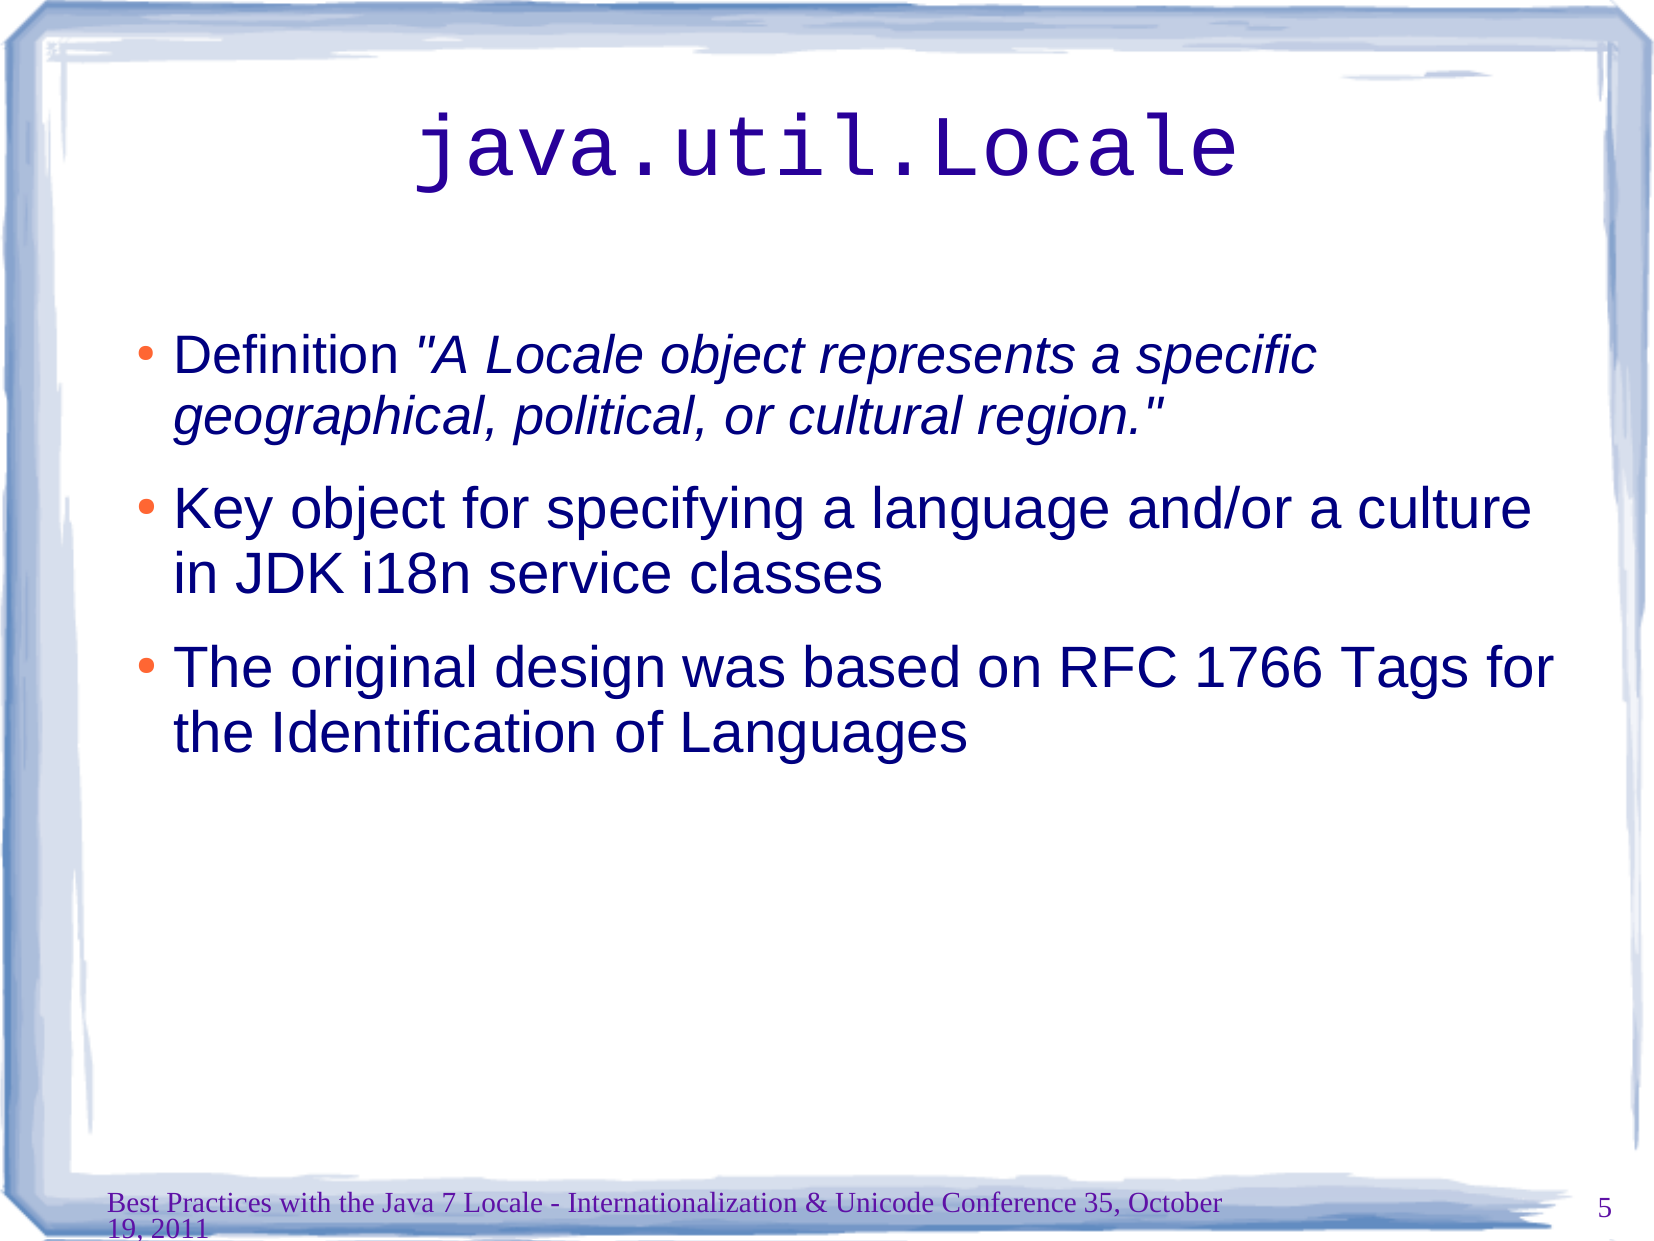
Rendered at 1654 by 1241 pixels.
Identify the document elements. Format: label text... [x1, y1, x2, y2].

title java.util.Locale [82, 49, 1571, 257]
picture [0, 0, 1654, 1241]
list Definition "A Locale object represents a specific geographical, political, or cultural region." Key object for specifying a language and/or a culture in JDK i18n service classes The original design was based on RFC 1766 Tags for the Identification of Languages [118, 324, 1571, 1144]
